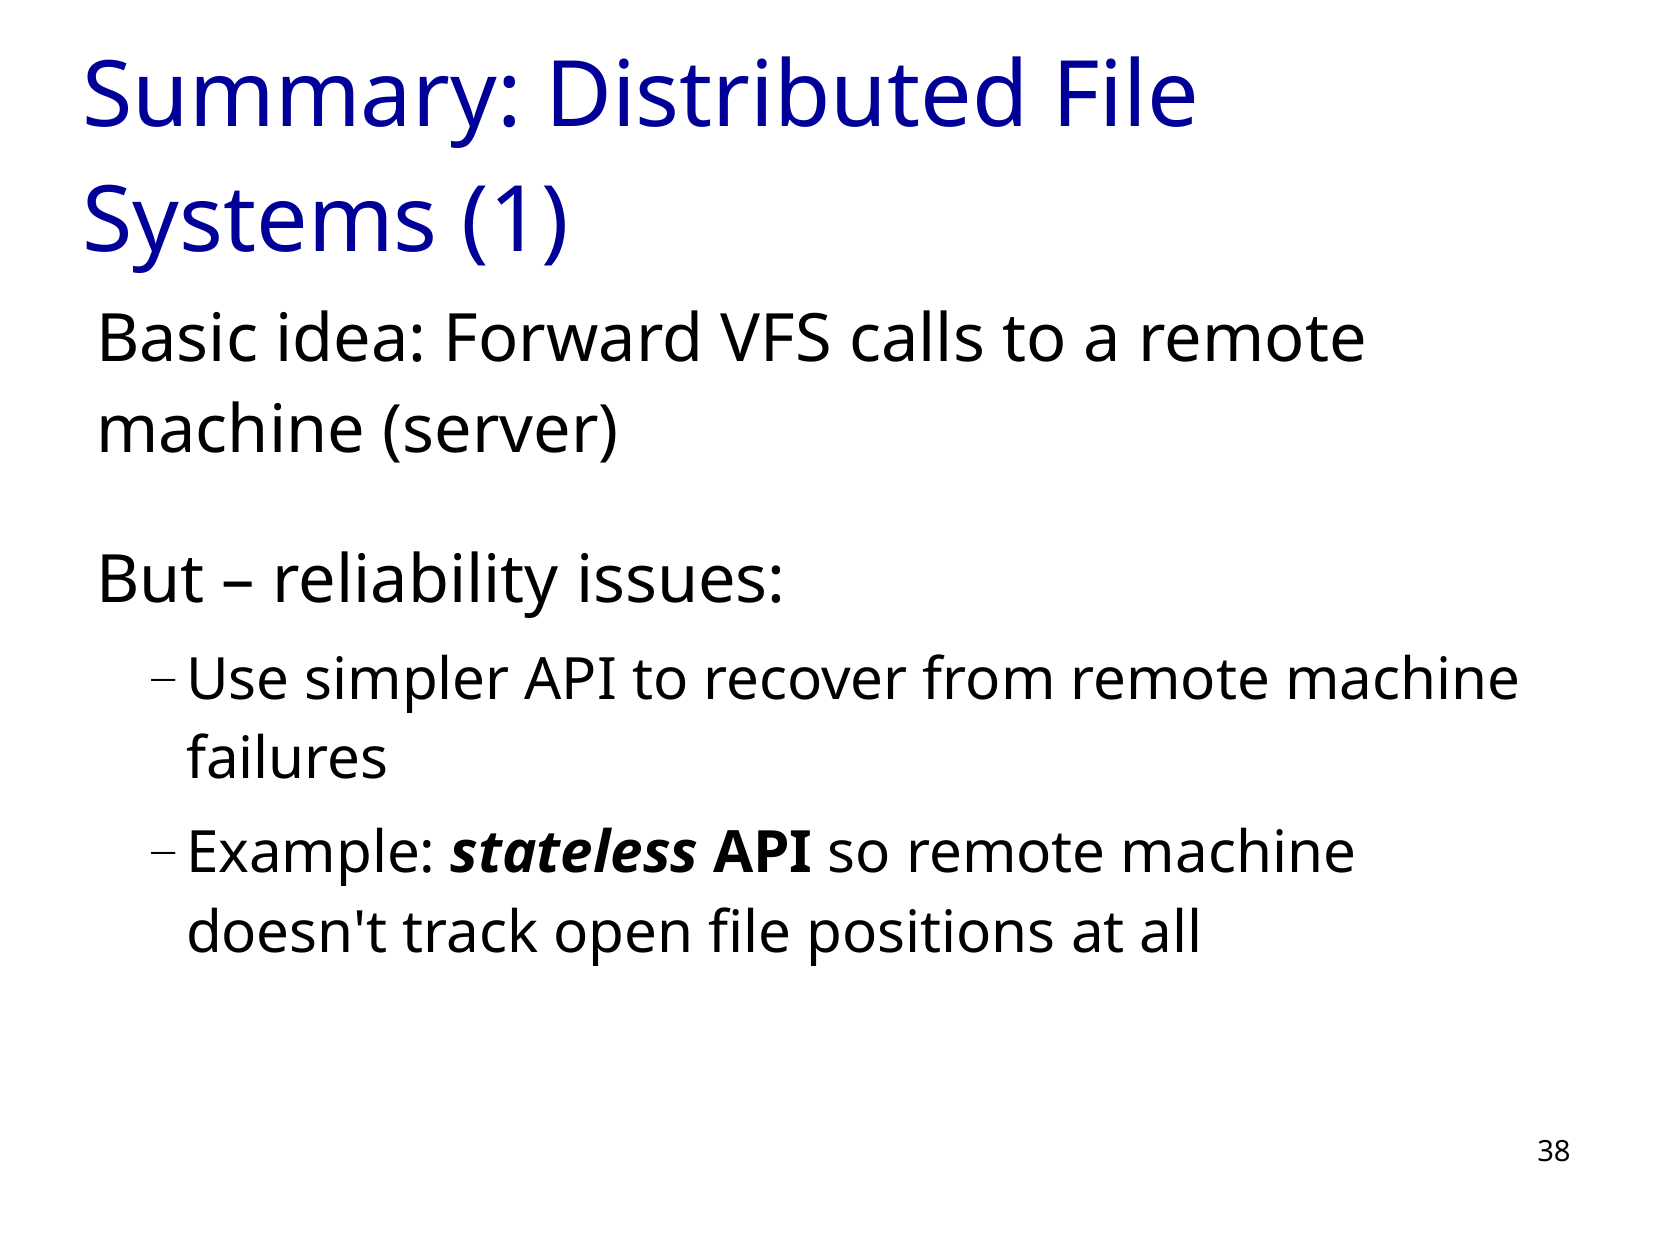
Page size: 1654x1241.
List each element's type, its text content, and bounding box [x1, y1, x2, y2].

list Basic idea: Forward VFS calls to a remote machine (server) But – reliability issues: Use simpler API to recover from remote machine failures Example: stateless API so remote machine doesn't track open file positions at all [60, 290, 1571, 1096]
title Summary: Distributed File Systems (1) [82, 49, 1571, 257]
